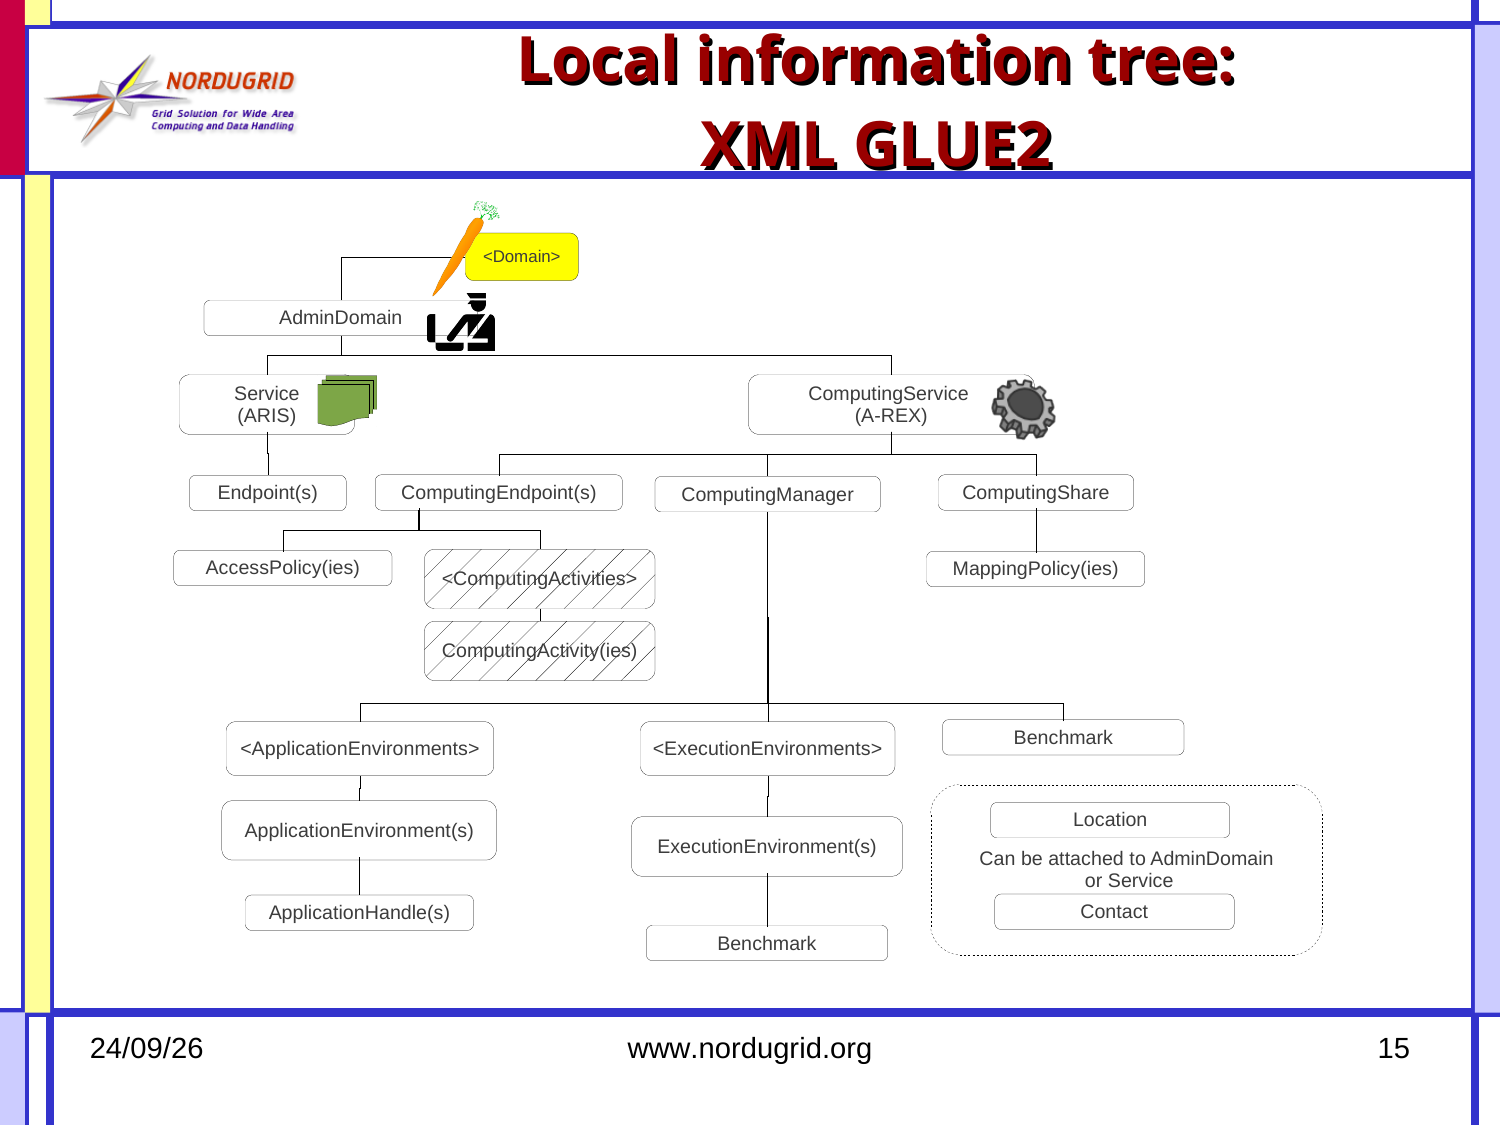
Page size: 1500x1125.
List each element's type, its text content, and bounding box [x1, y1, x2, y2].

picture [40, 49, 301, 148]
title Local information tree: XML GLUE2 [324, 17, 1428, 183]
chart [45, 120, 1400, 966]
